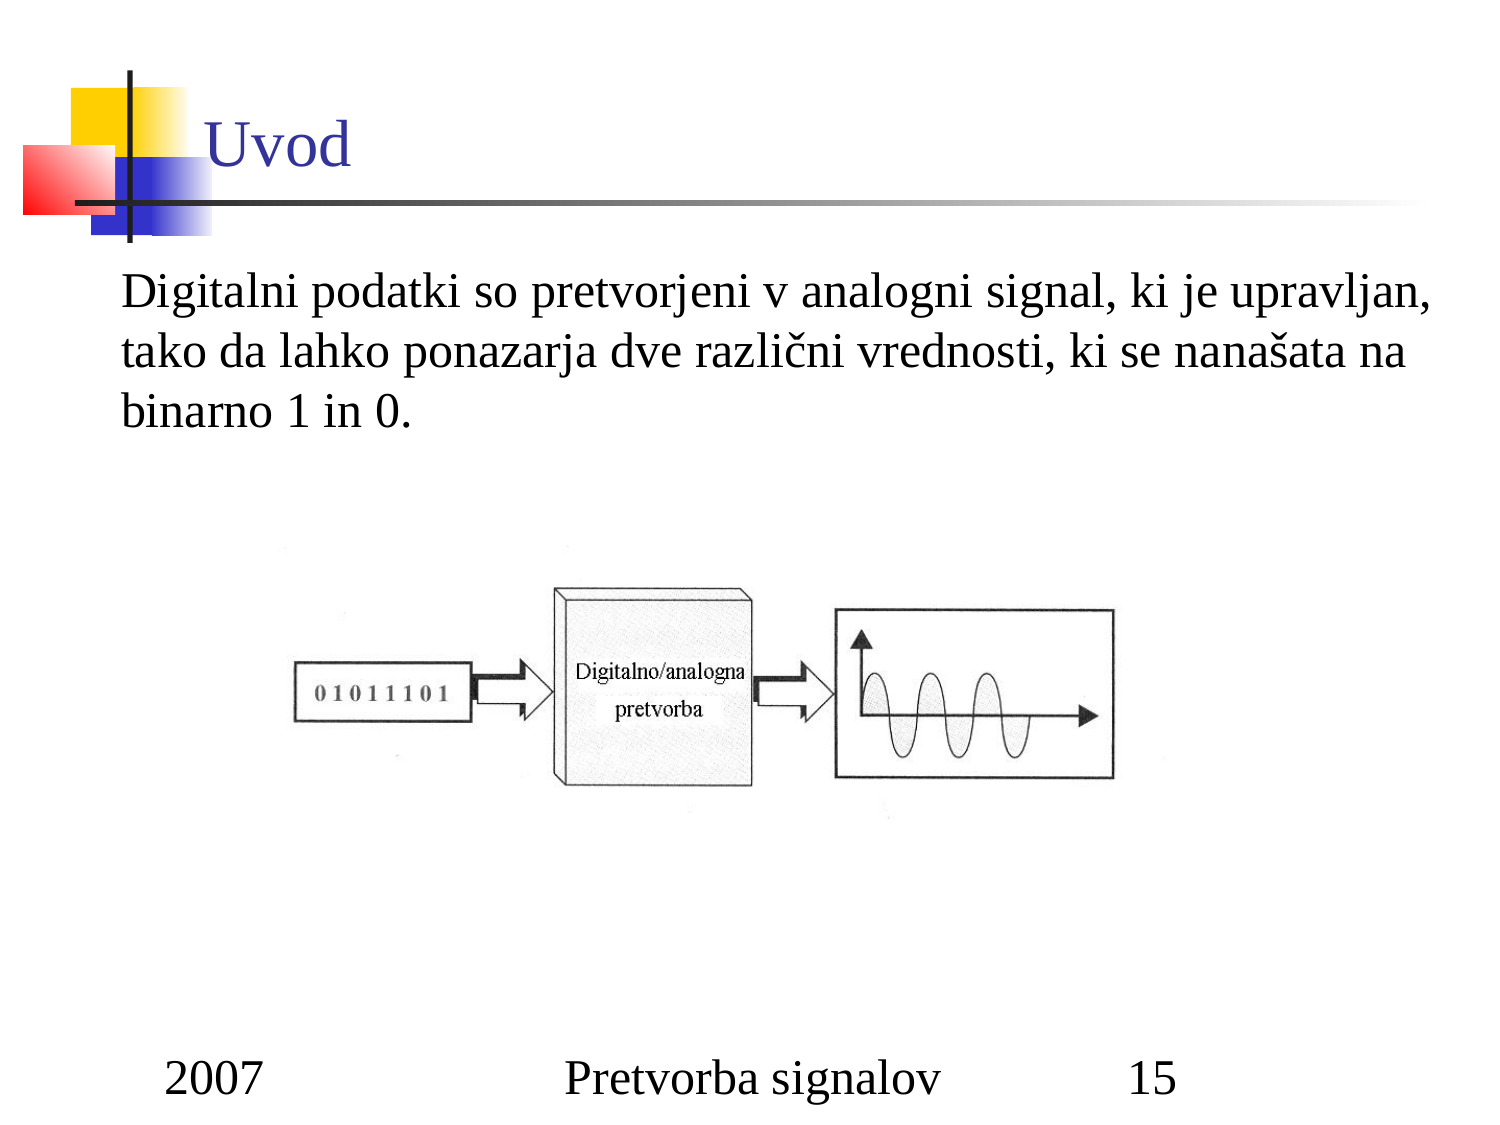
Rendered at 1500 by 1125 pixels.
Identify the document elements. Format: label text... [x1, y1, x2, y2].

picture [237, 537, 1232, 820]
list Digitalni podatki so pretvorjeni v analogni signal, ki je upravljan, tako da lahko ponazarja dve različni vrednosti, ki se nanašata na binarno 1 in 0. [50, 249, 1469, 463]
title Uvod [188, 92, 1468, 188]
